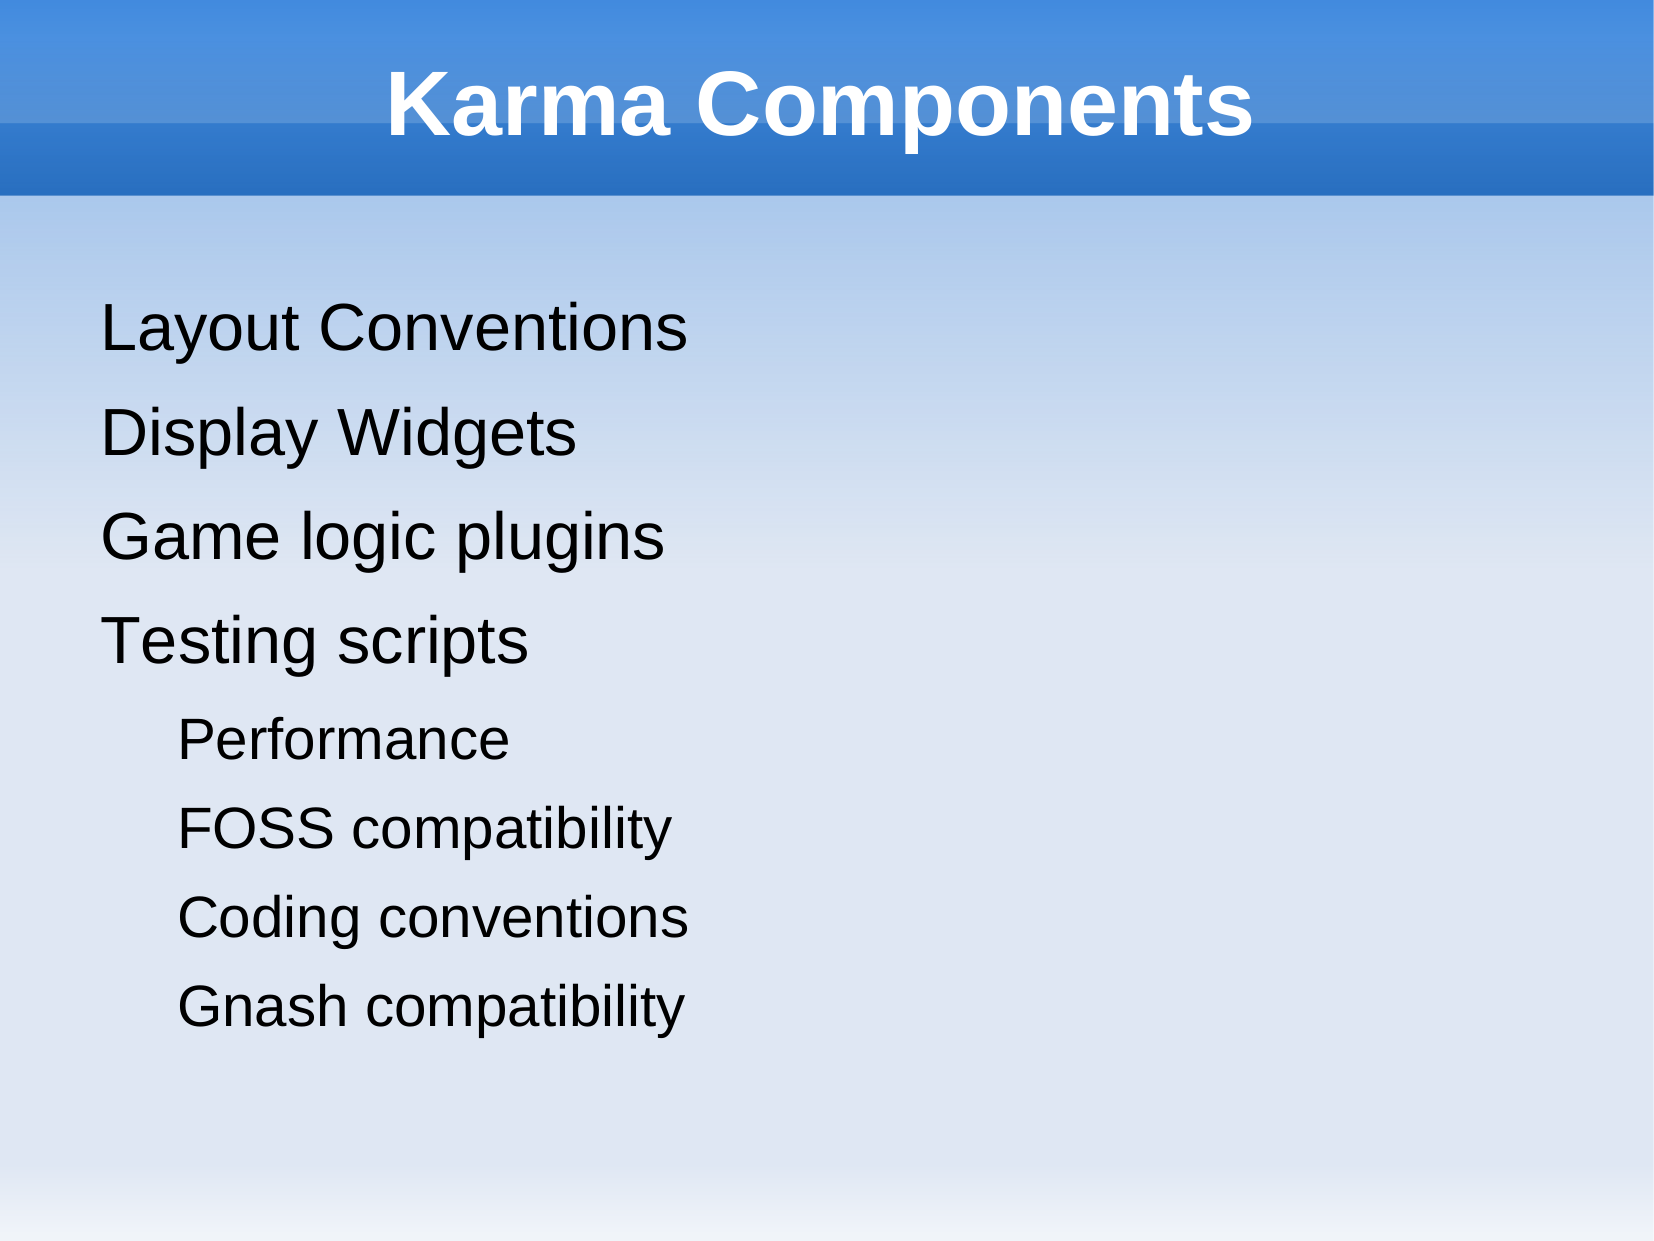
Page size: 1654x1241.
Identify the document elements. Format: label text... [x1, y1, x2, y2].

list Layout Conventions Display Widgets Game logic plugins Testing scripts Performance FOSS compatibility Coding conventions Gnash compatibility [82, 290, 1571, 1102]
picture [0, 0, 1654, 1241]
title Karma Components [76, 7, 1565, 200]
